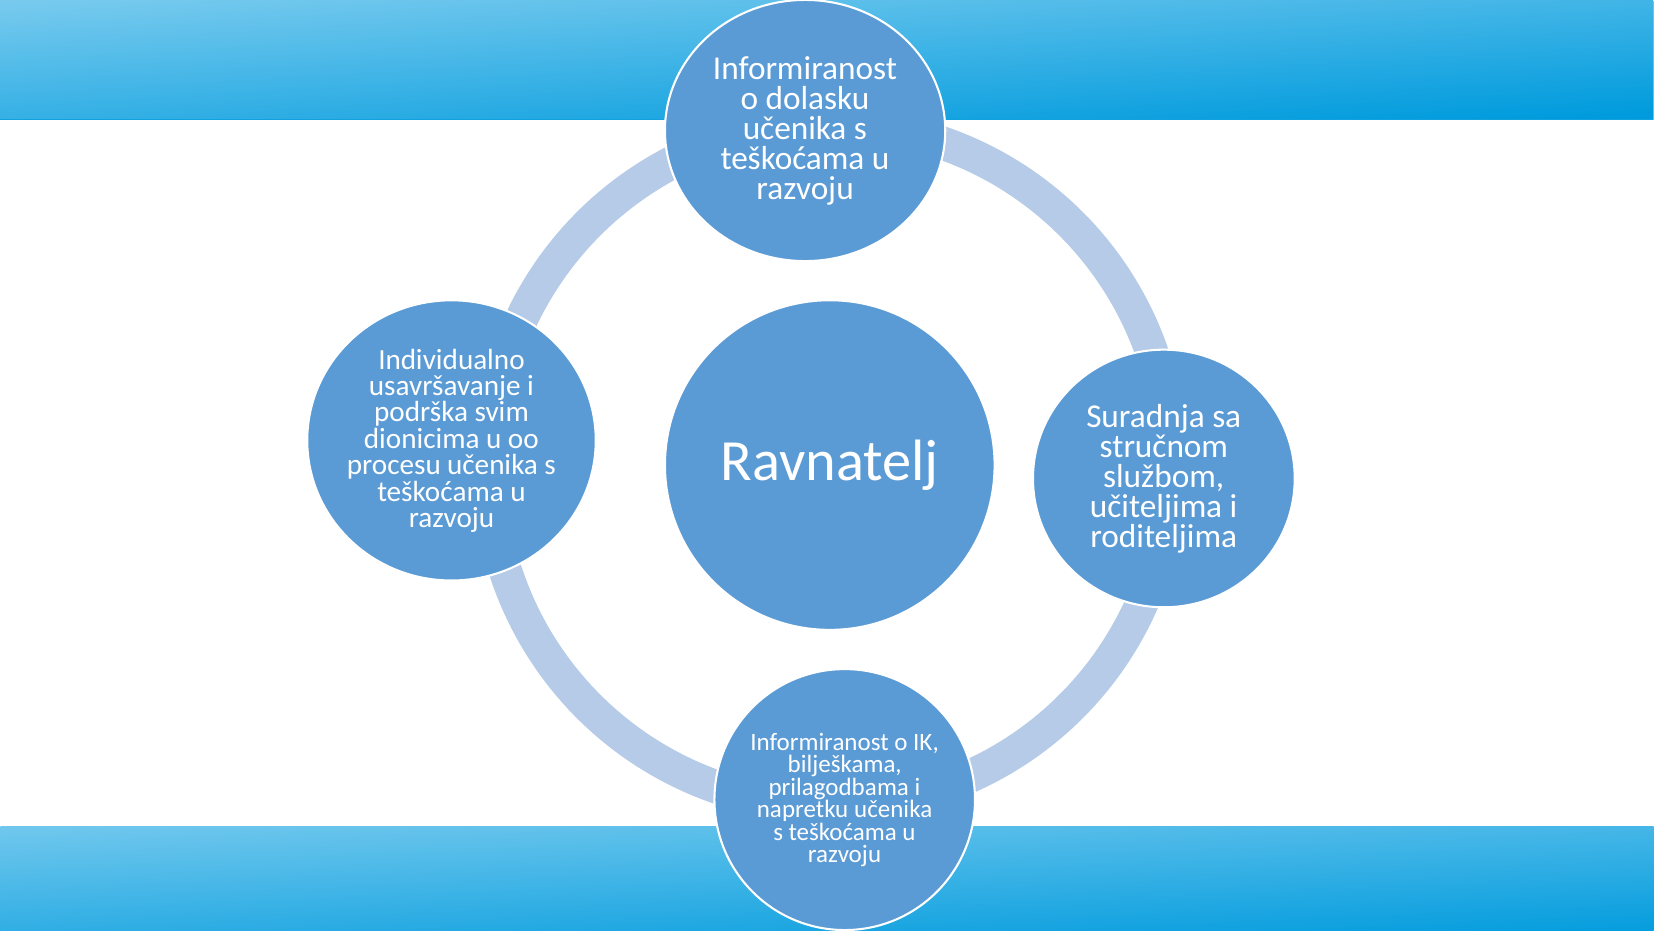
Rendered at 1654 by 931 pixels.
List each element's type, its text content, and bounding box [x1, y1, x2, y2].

text_box [489, 564, 717, 804]
text_box Informiranost o dolasku učenika s teškoćama u razvoju [664, 0, 946, 262]
text_box Individualno usavršavanje i podrška svim dionicima u oo procesu učenika s teškoćama u razvoju [307, 300, 596, 581]
text_box Informiranost o IK, bilješkama, prilagodbama i napretku učenika s teškoćama u razvoju [714, 669, 976, 931]
text_box Ravnatelj [664, 300, 995, 630]
text_box [942, 126, 1169, 352]
text_box [507, 147, 675, 326]
text_box [969, 602, 1158, 793]
text_box Suradnja sa stručnom službom, učiteljima i roditeljima [1032, 349, 1295, 608]
